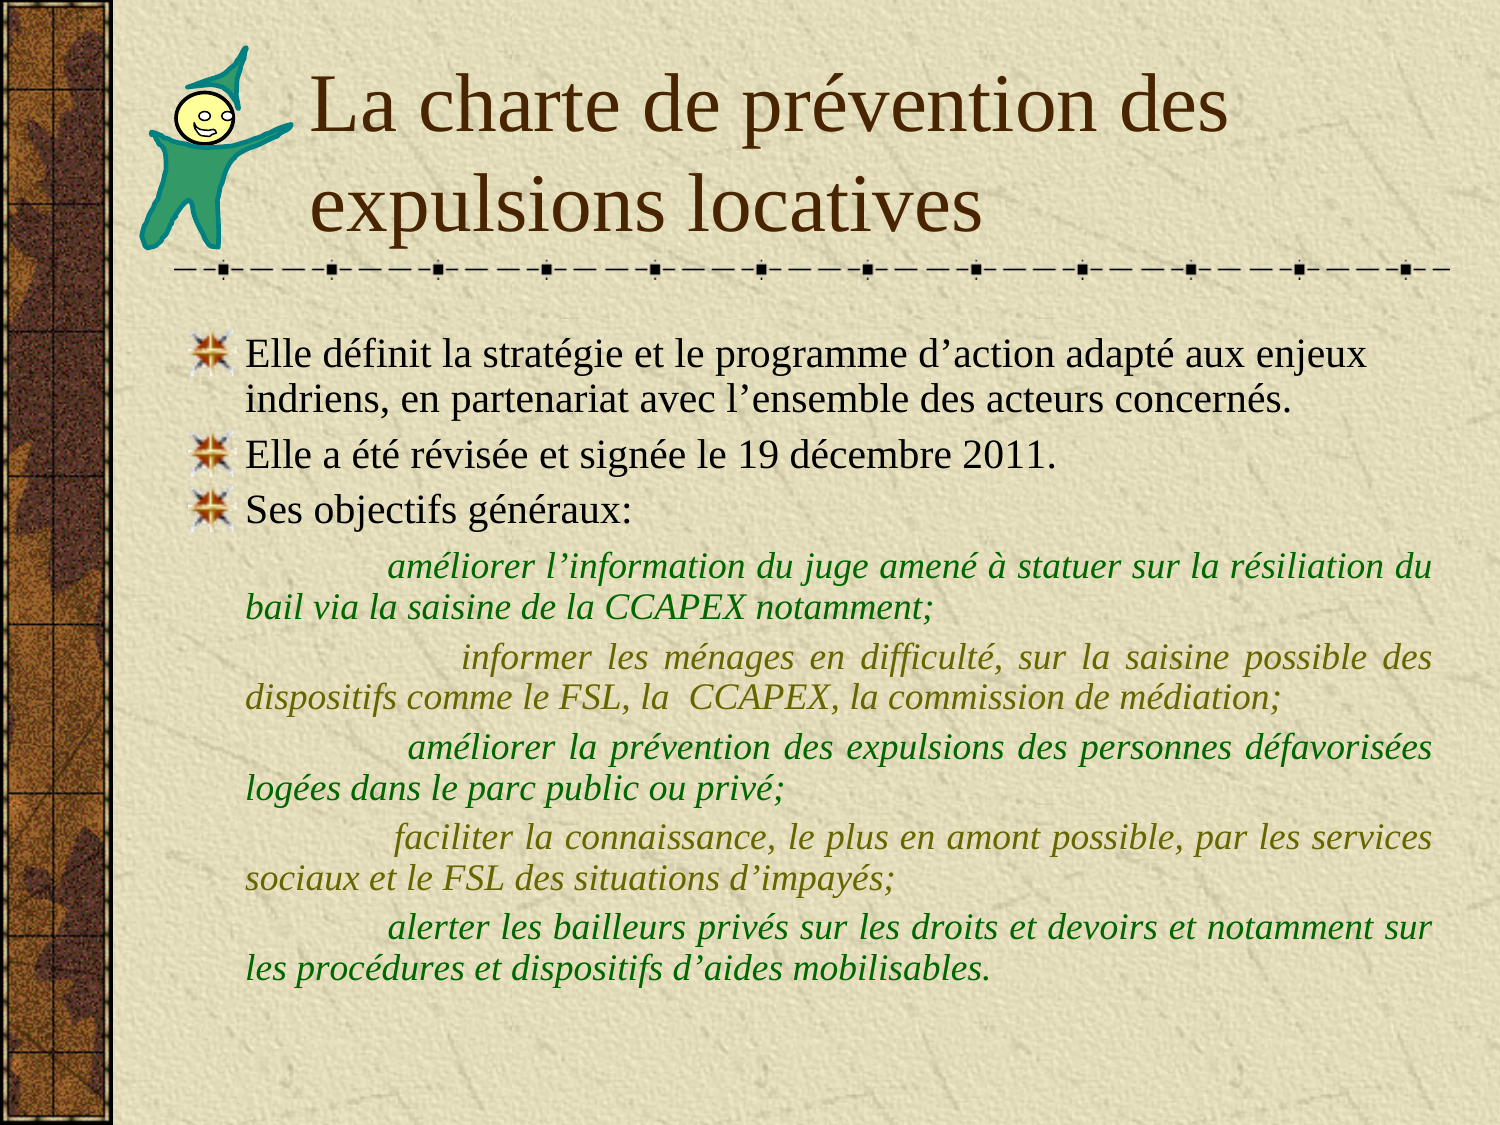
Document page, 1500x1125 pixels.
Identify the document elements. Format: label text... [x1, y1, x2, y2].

picture [0, 0, 1500, 1125]
text_box [176, 92, 234, 144]
text_box [141, 124, 292, 249]
title La charte de prévention des expulsions locatives [295, 32, 1426, 263]
text_box [187, 47, 247, 109]
list Elle définit la stratégie et le programme d’action adapté aux enjeux indriens, en partenariat avec l’ensemble des acteurs concernés. Elle a été révisée et signée le 19 décembre 2011. Ses objectifs généraux: améliorer l’information du juge amené à statuer sur la résiliation du bail via la saisine de la CCAPEX notamment; informer les ménages en difficulté, sur la saisine possible des dispositifs comme le FSL, la CCAPEX, la commission de médiation; améliorer la prévention des expulsions des personnes défavorisées logées dans le parc public ou privé; faciliter la connaissance, le plus en amont possible, par les services sociaux et le FSL des situations d’impayés; alerter les bailleurs privés sur les droits et devoirs et notamment sur les procédures et dispositifs d’aides mobilisables. [174, 323, 1449, 1046]
